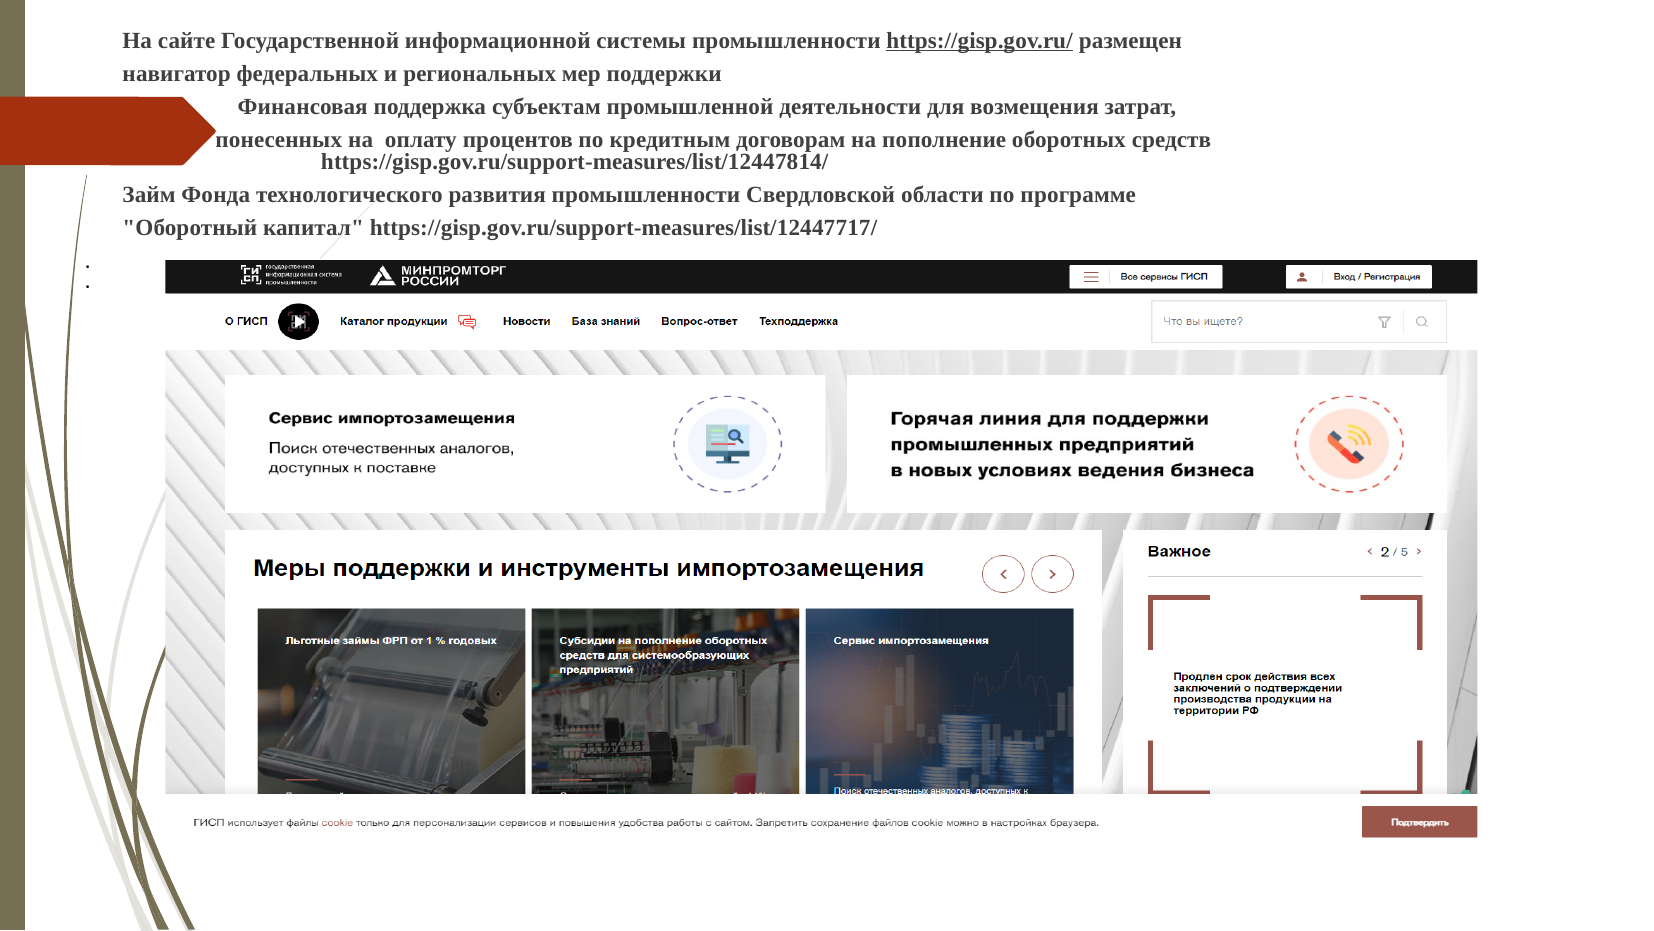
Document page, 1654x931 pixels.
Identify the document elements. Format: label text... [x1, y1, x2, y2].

picture [165, 259, 1478, 839]
list На сайте Государственной информационной системы промышленности https://gisp.gov.ru/ размещен навигатор федеральных и региональных мер поддержки Финансовая поддержка субъектам промышленной деятельности для возмещения затрат, понесенных на оплату процентов по кредитным договорам на пополнение оборотных средств https://gisp.gov.ru/support-measures/list/12447814/ Займ Фонда технологического развития промышленности Свердловской области по программе "Оборотный капитал" https://gisp.gov.ru/support-measures/list/12447717/ [70, 23, 1630, 249]
